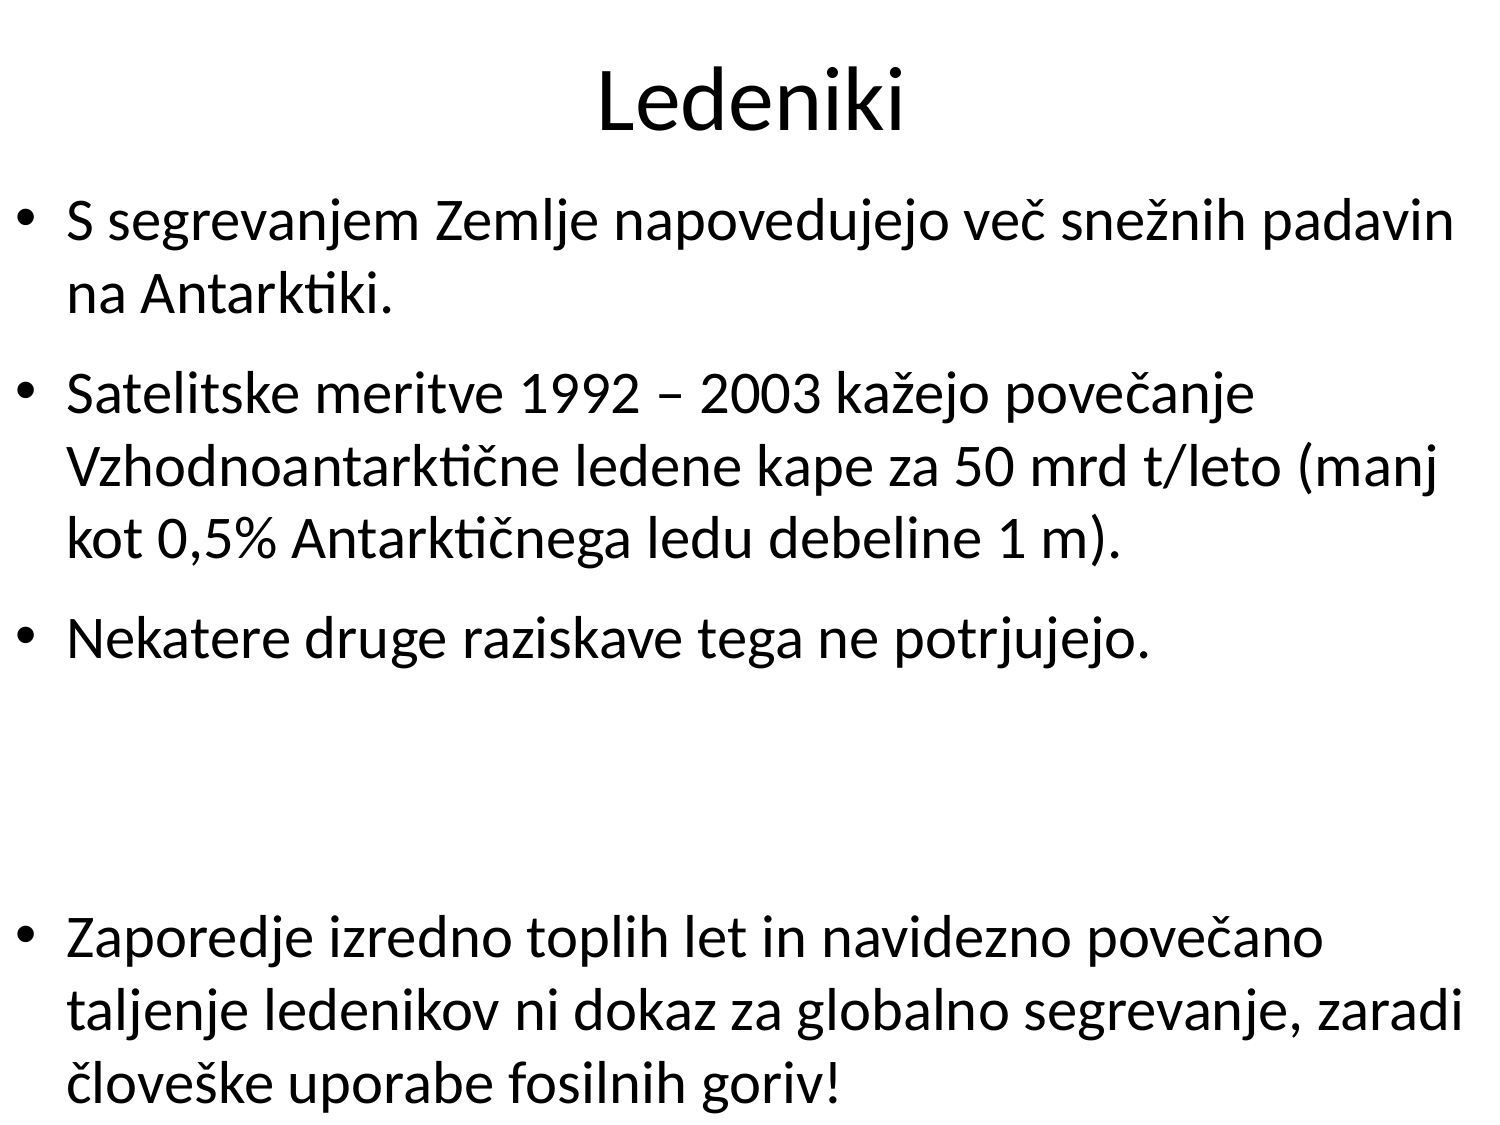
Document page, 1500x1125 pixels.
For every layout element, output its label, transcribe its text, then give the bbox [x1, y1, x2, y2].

list S segrevanjem Zemlje napovedujejo več snežnih padavin na Antarktiki. Satelitske meritve 1992 – 2003 kažejo povečanje Vzhodnoantarktične ledene kape za 50 mrd t/leto (manj kot 0,5% Antarktičnega ledu debeline 1 m). Nekatere druge raziskave tega ne potrjujejo. Zaporedje izredno toplih let in navidezno povečano taljenje ledenikov ni dokaz za globalno segrevanje, zaradi človeške uporabe fosilnih goriv! [0, 172, 1500, 1125]
title Ledeniki [76, 0, 1427, 172]
